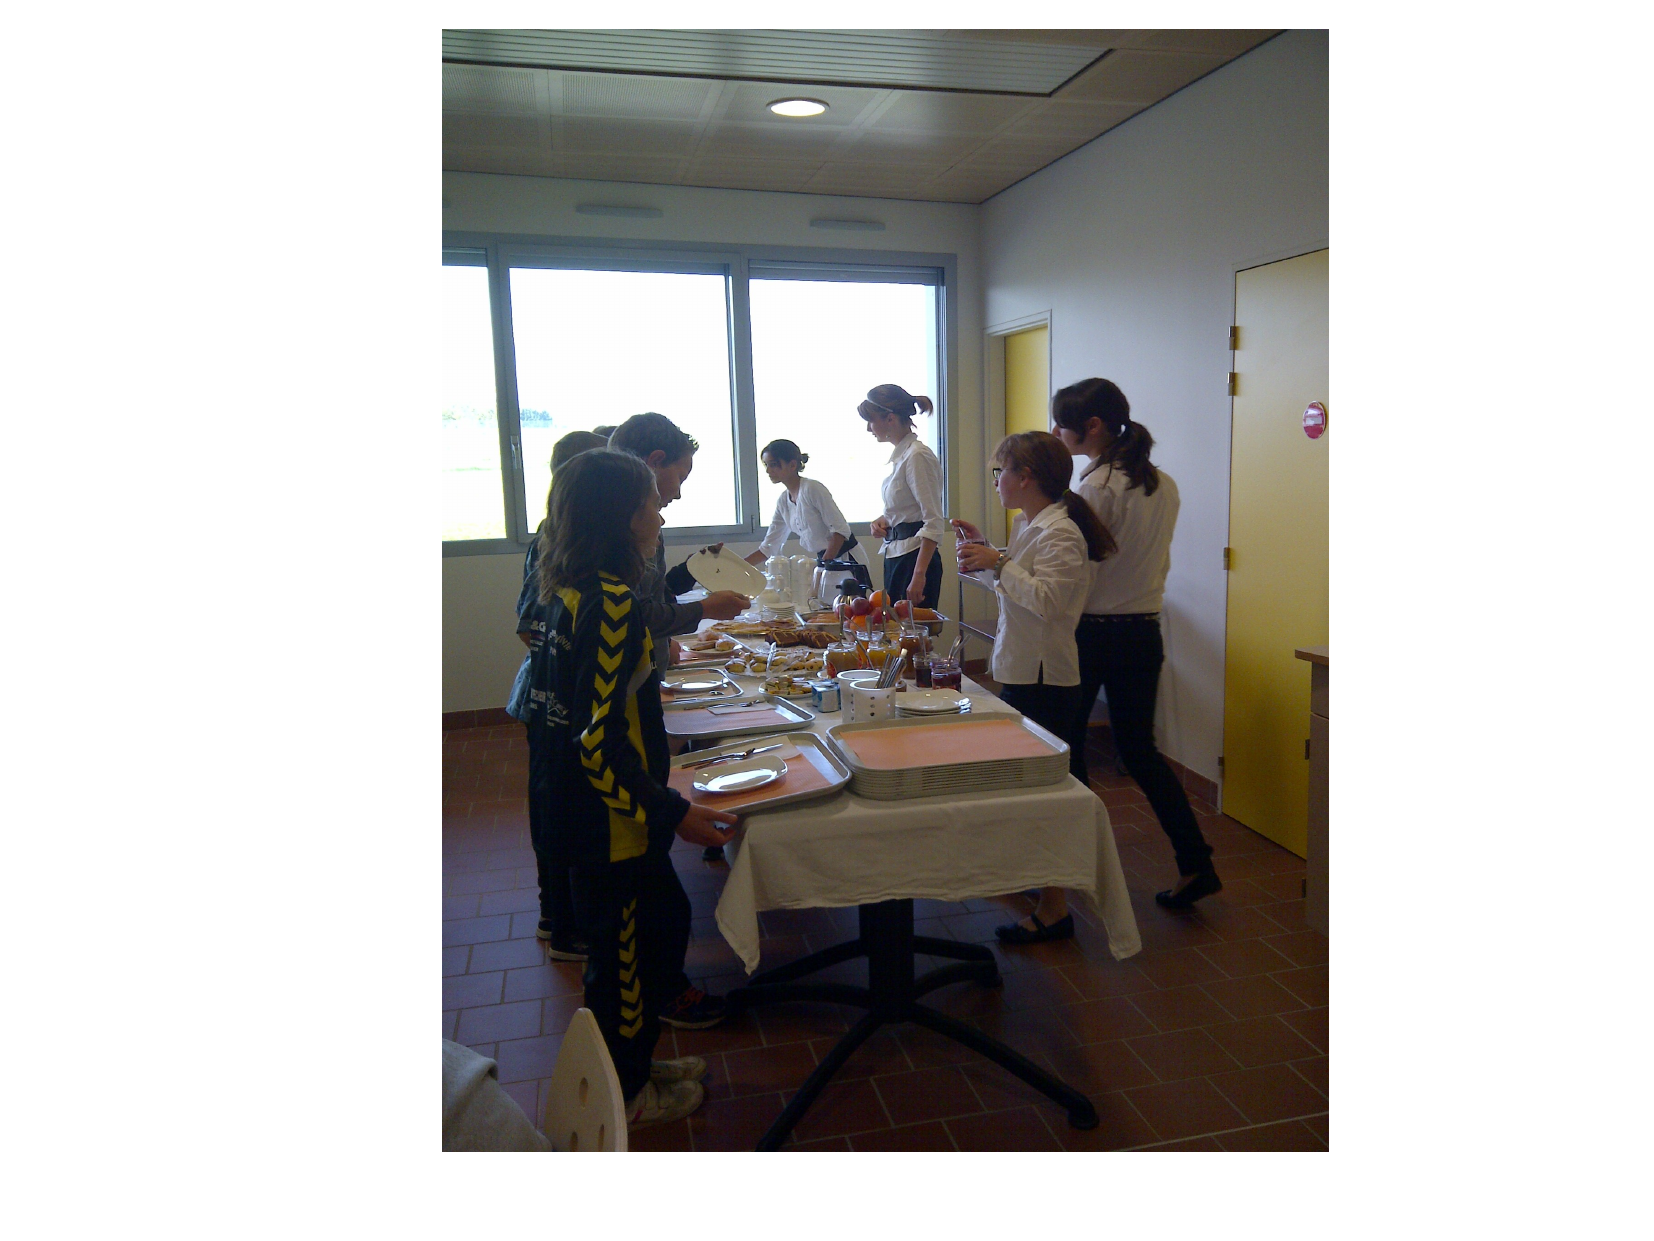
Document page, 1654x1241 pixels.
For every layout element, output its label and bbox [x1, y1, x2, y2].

picture [442, 29, 1329, 1152]
